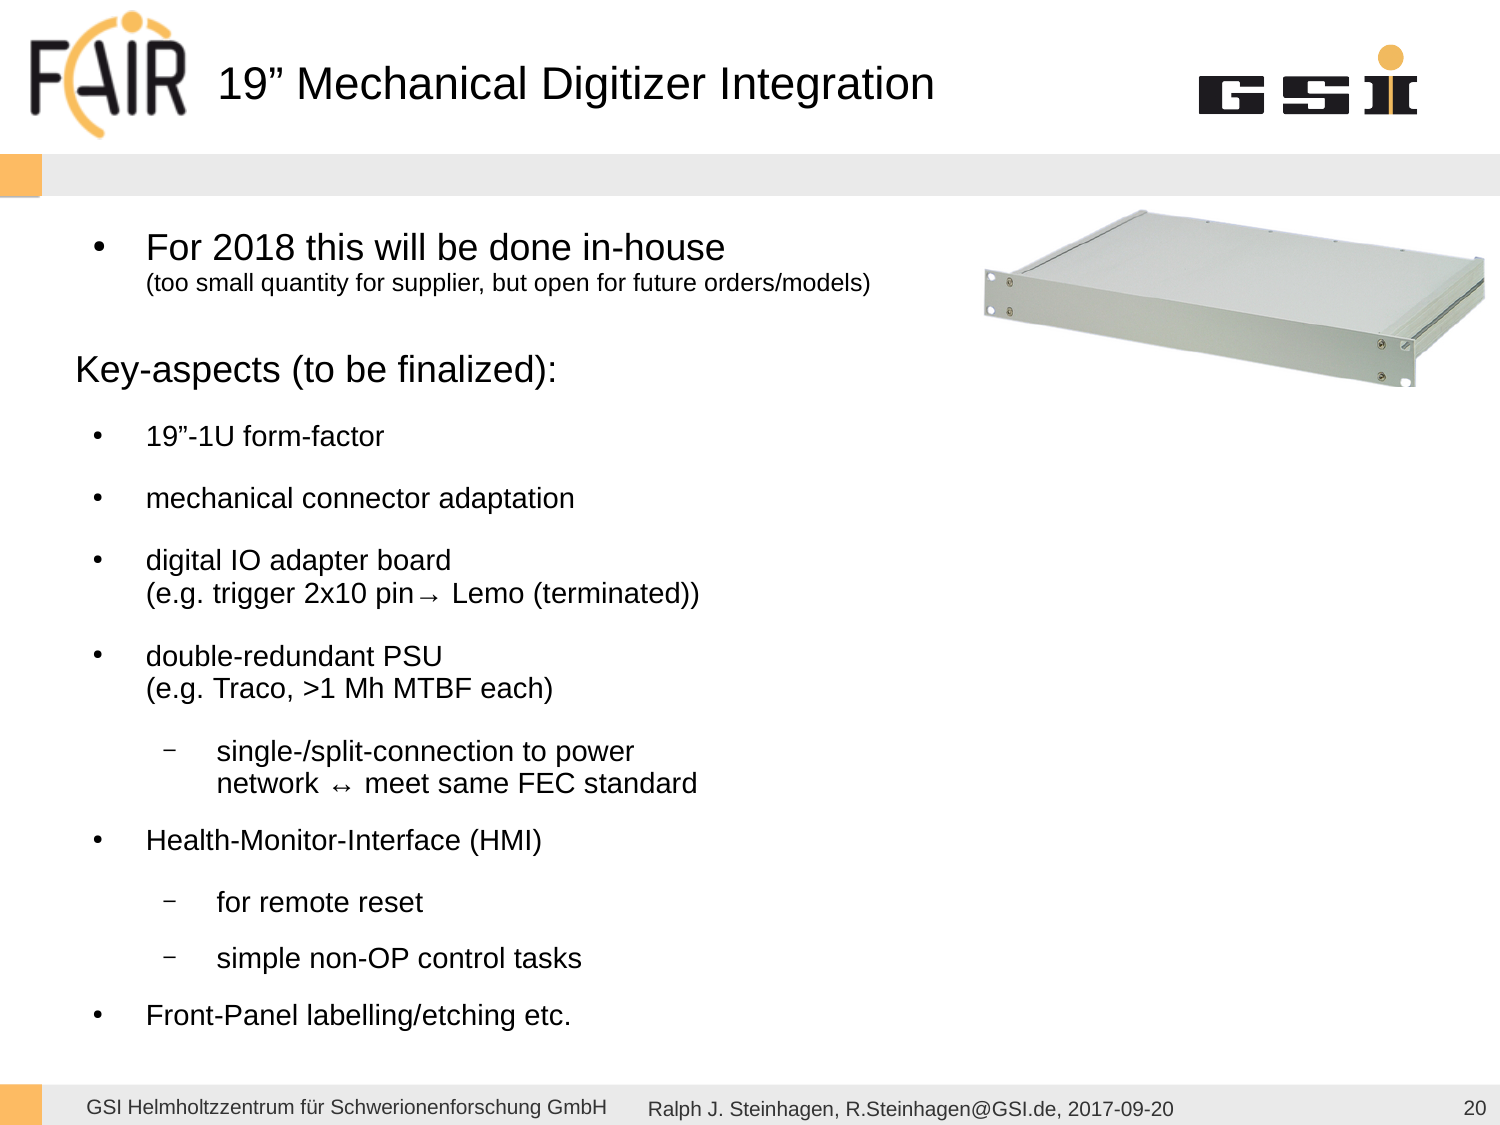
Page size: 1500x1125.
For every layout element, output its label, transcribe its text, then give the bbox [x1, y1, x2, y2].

title 19” Mechanical Digitizer Integration [217, 20, 1109, 147]
picture [980, 209, 1487, 387]
picture [30, 9, 187, 141]
list For 2018 this will be done in-house (too small quantity for supplier, but open for future orders/models) [75, 226, 980, 324]
list Key-aspects (to be finalized): 19”-1U form-factor mechanical connector adaptation digital IO adapter board (e.g. trigger 2x10 pin→ Lemo (terminated)) double-redundant PSU (e.g. Traco, >1 Mh MTBF each) single-/split-connection to power network ↔ meet same FEC standard Health-Monitor-Interface (HMI) for remote reset simple non-OP control tasks Front-Panel labelling/etching etc. [75, 348, 734, 1050]
picture [1197, 42, 1419, 117]
